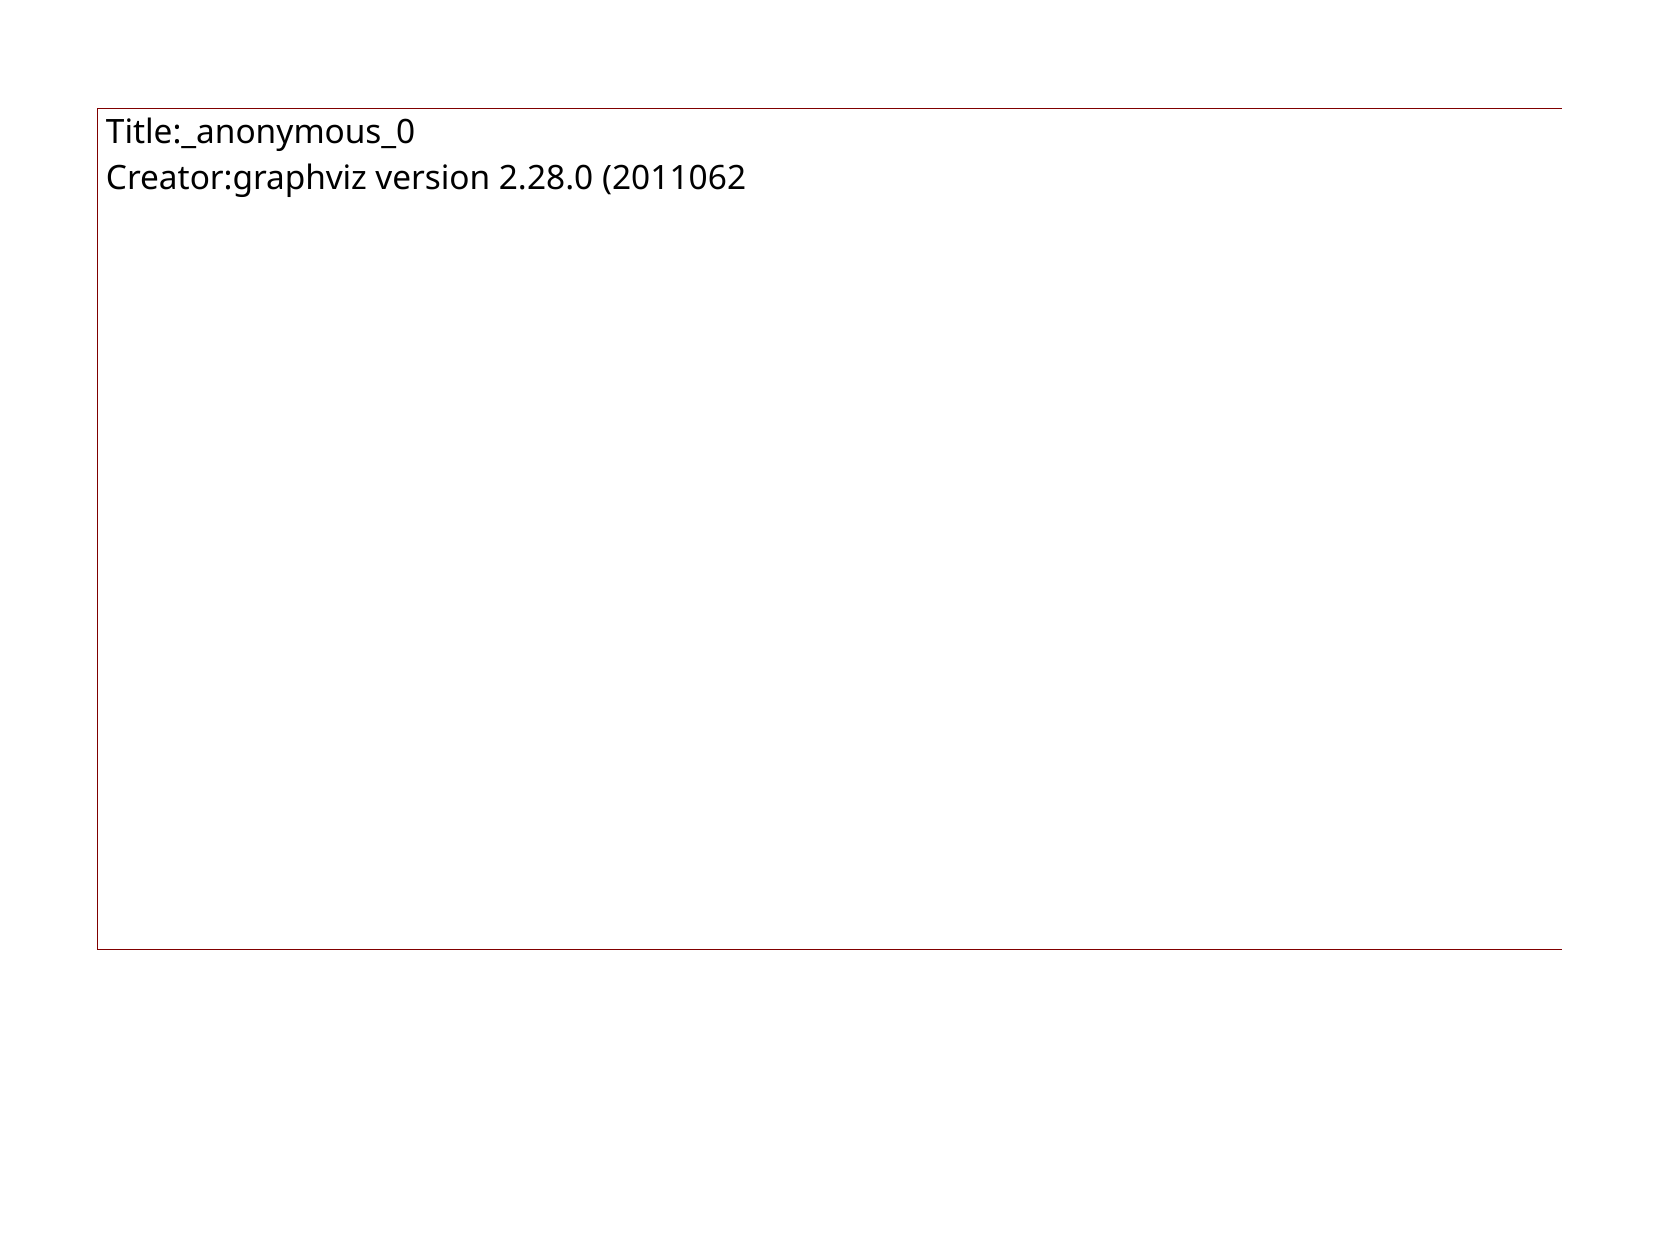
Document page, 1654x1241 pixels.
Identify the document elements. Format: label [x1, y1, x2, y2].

picture [95, 105, 1562, 950]
